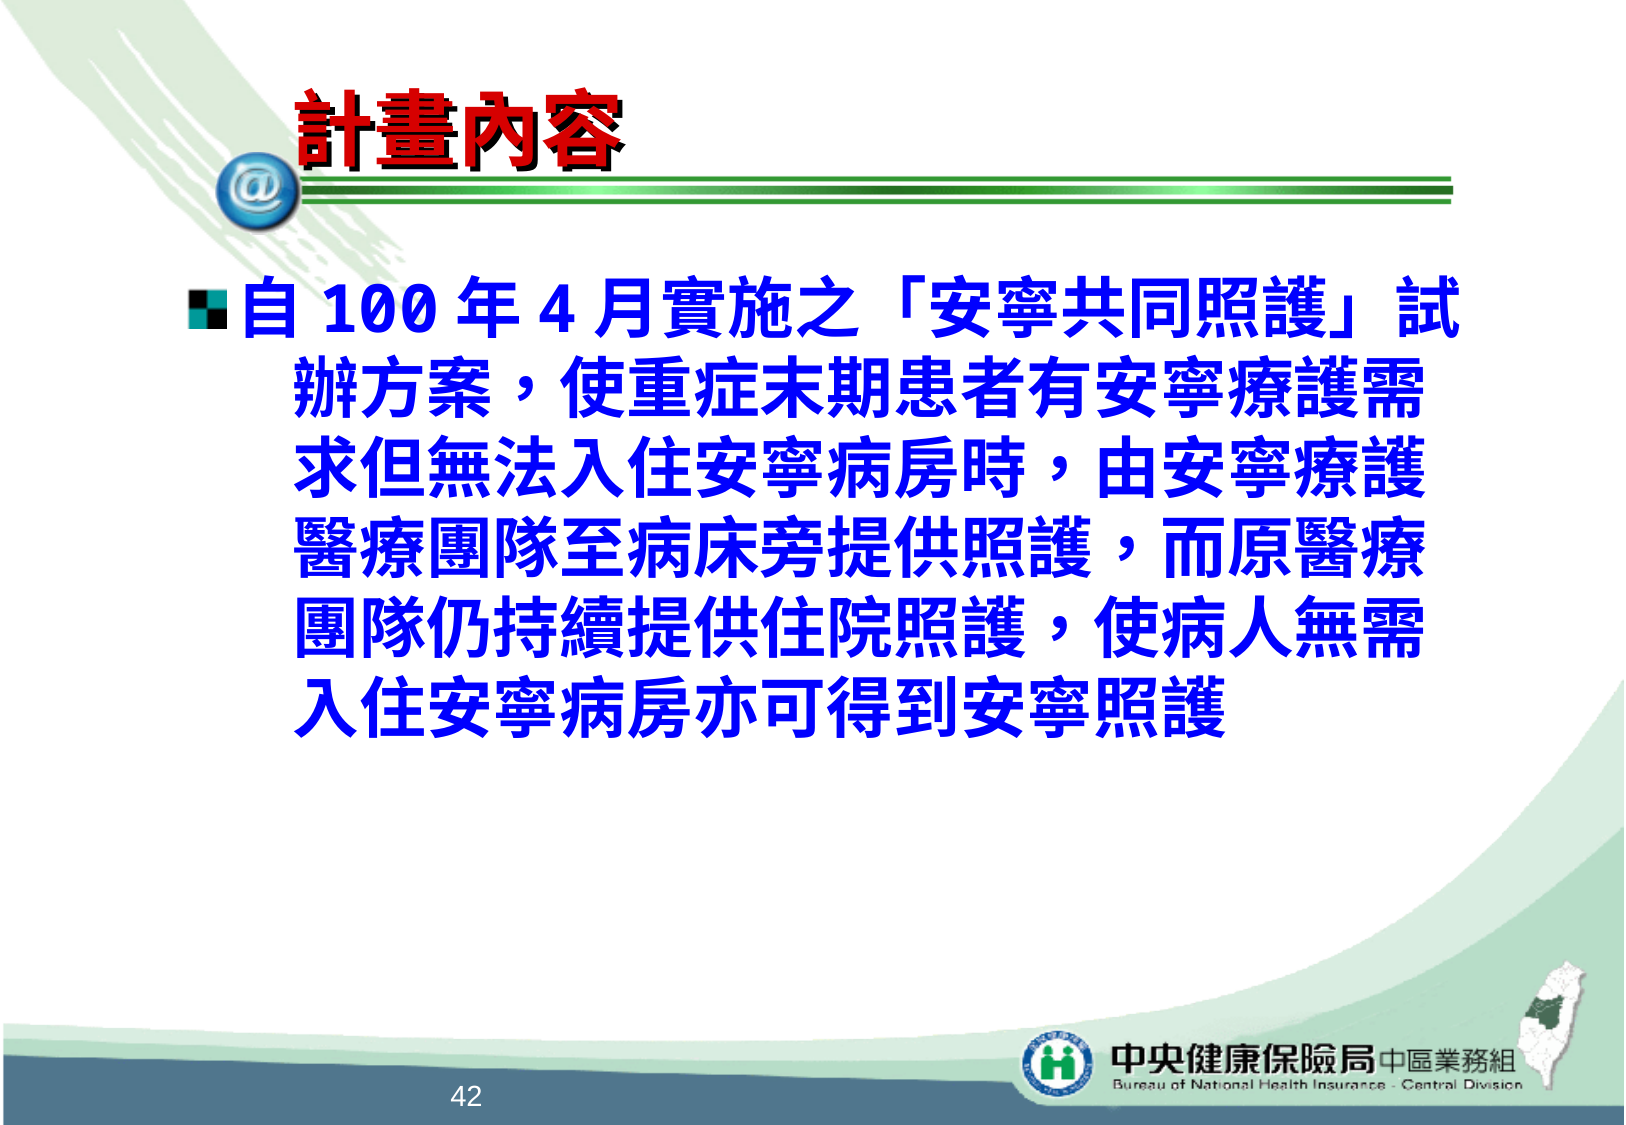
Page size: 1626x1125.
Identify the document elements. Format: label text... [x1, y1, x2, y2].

list 自100年4月實施之「安寧共同照護」試辦方案，使重症末期患者有安寧療護需求但無法入住安寧病房時，由安寧療護醫療團隊至病床旁提供照護，而原醫療團隊仍持續提供住院照護，使病人無需入住安寧病房亦可得到安寧照護 [165, 257, 1499, 997]
text_box [435, 1065, 815, 1125]
title 計畫內容 [275, 32, 1625, 221]
